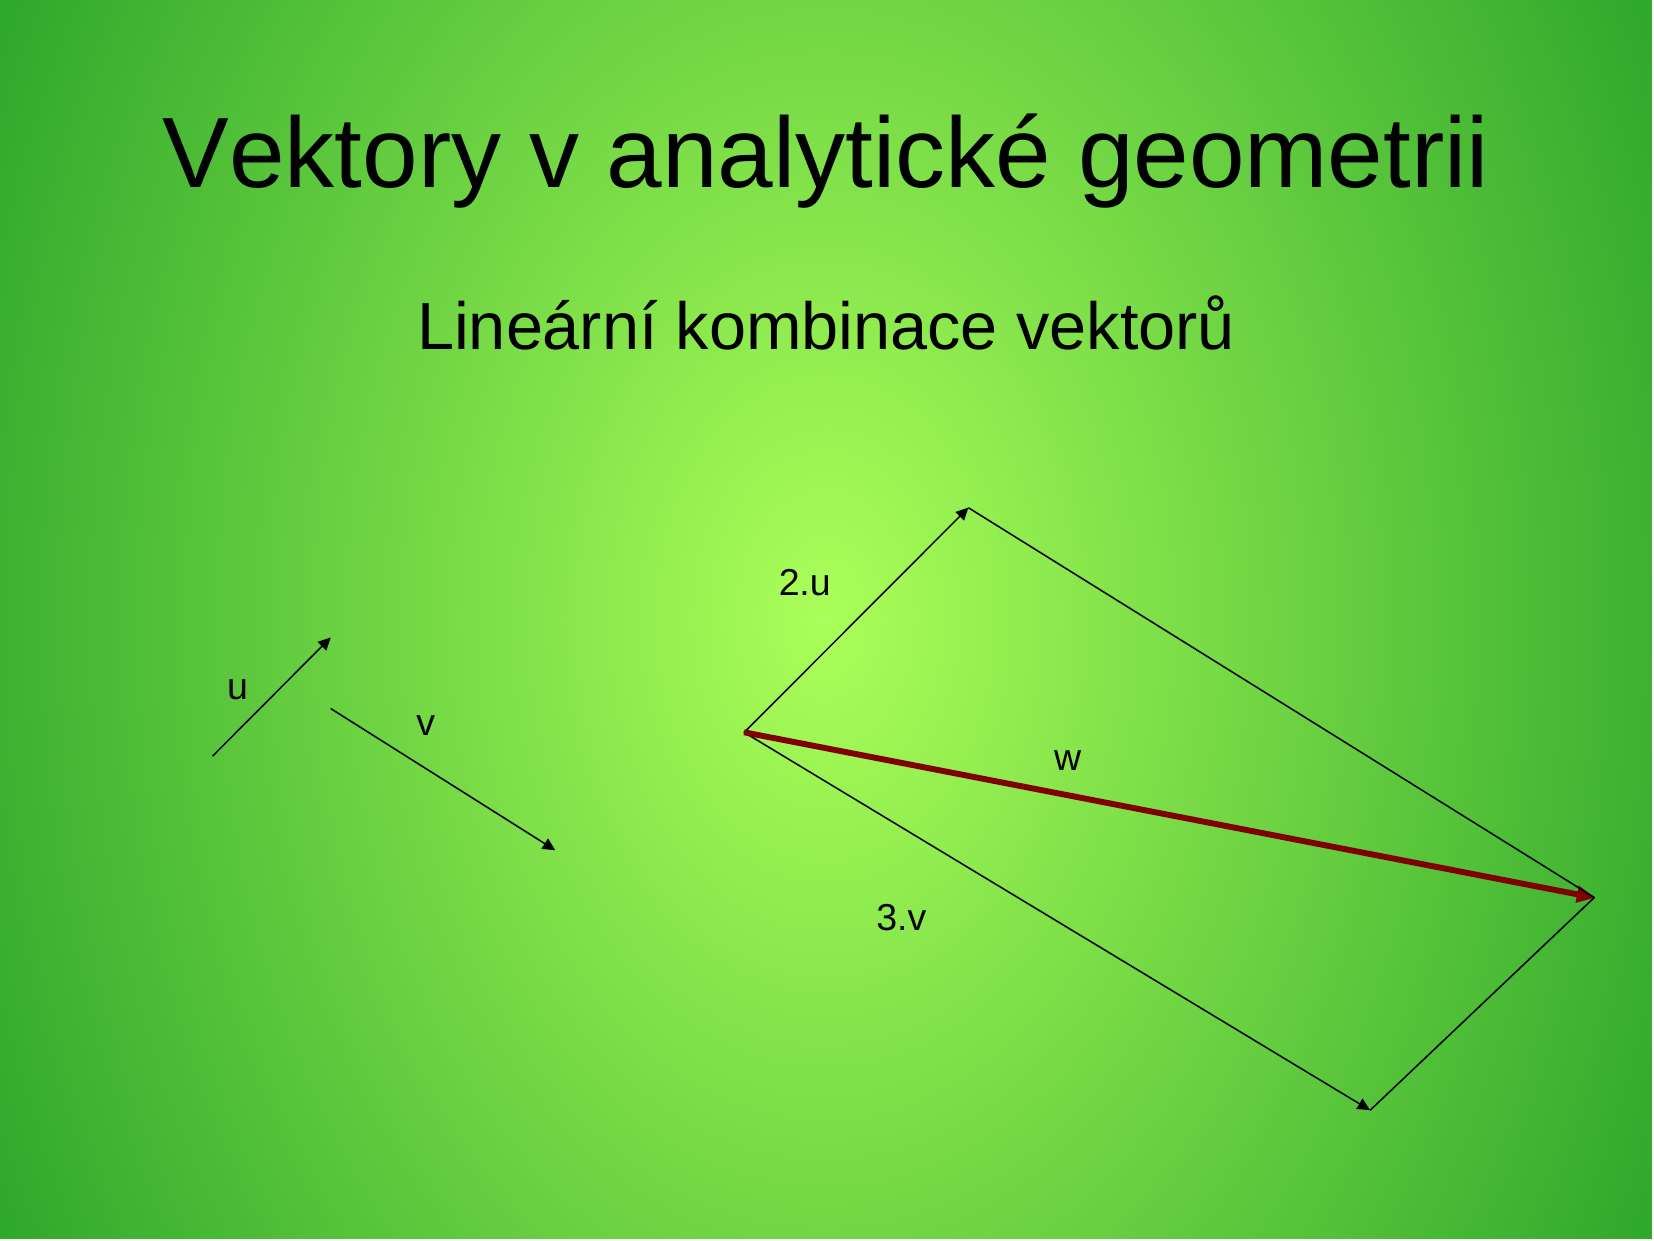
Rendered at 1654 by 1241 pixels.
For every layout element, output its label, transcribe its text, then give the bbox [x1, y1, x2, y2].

text_box u [212, 661, 263, 718]
text_box Lineární kombinace vektorů [876, 510, 1118, 603]
text_box v [401, 696, 451, 754]
text_box Lineární kombinace vektorů [82, 49, 1571, 603]
text_box 3.v [861, 891, 942, 949]
text_box w [1039, 732, 1096, 789]
text_box 2.u [763, 556, 846, 626]
